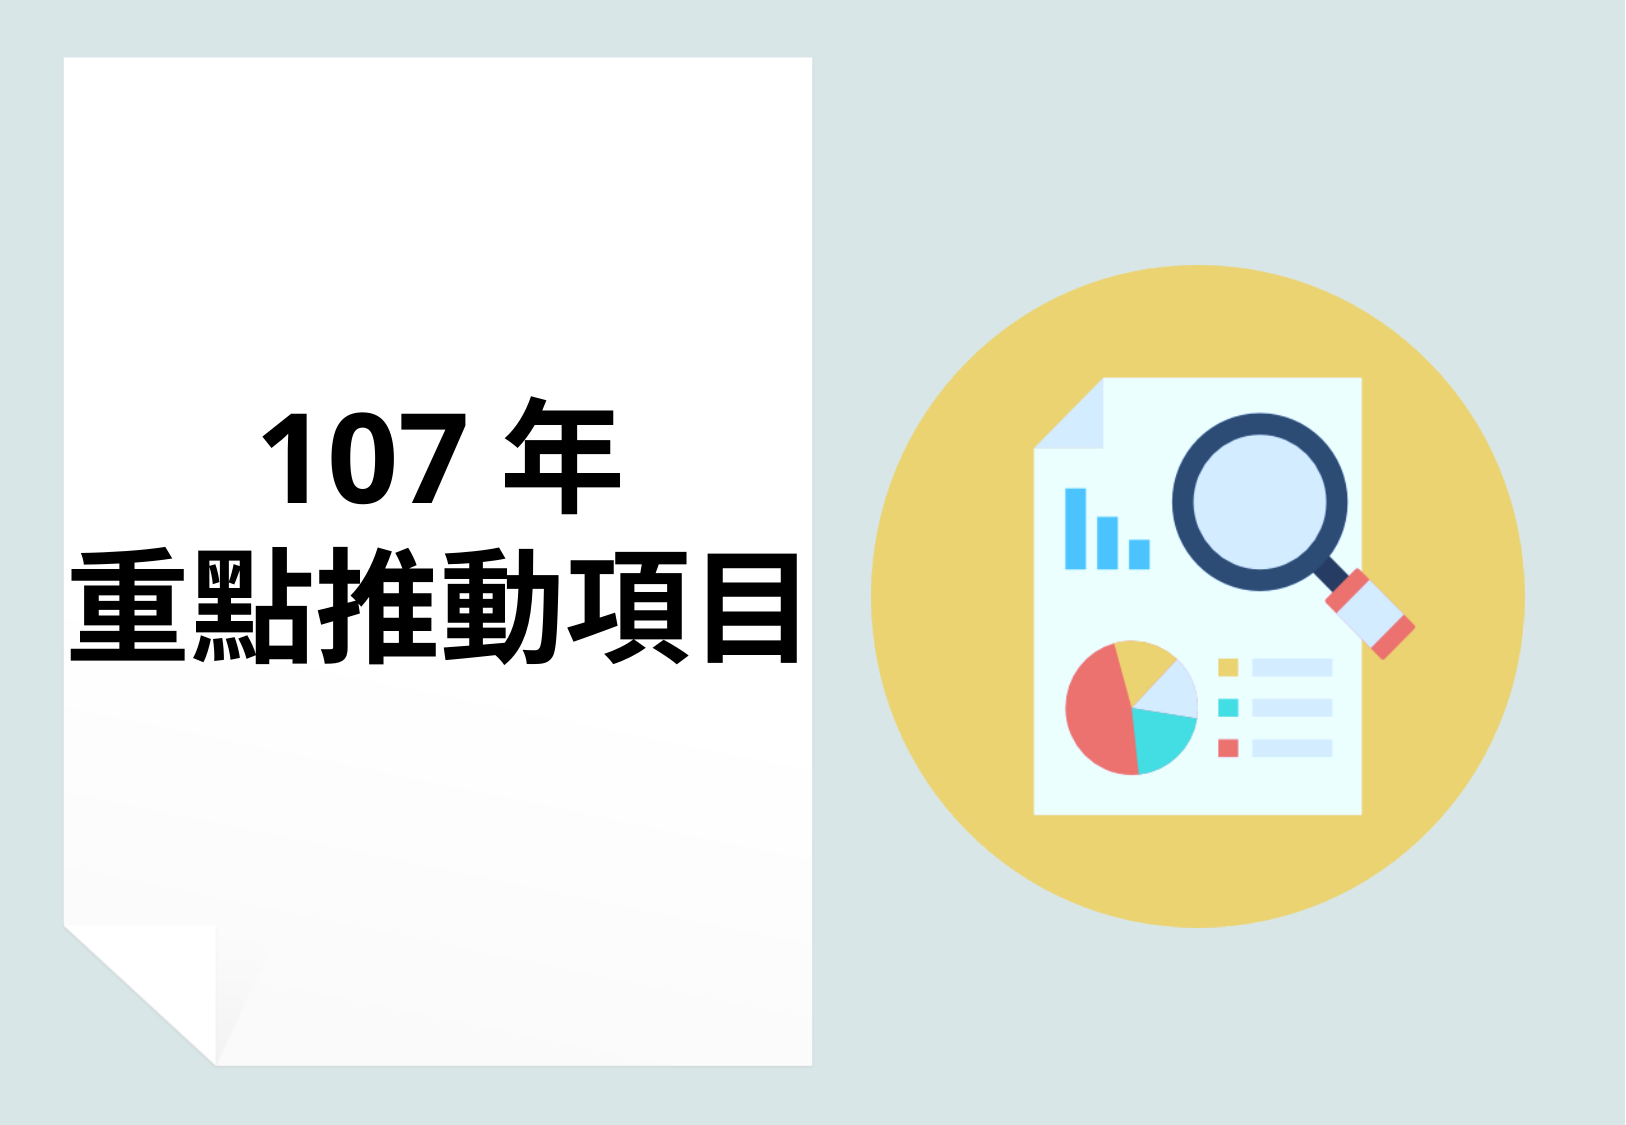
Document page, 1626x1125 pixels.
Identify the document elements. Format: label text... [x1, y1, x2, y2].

title 107年 重點推動項目 [44, 103, 837, 953]
picture [871, 265, 1525, 928]
text_box [0, 0, 1625, 1125]
